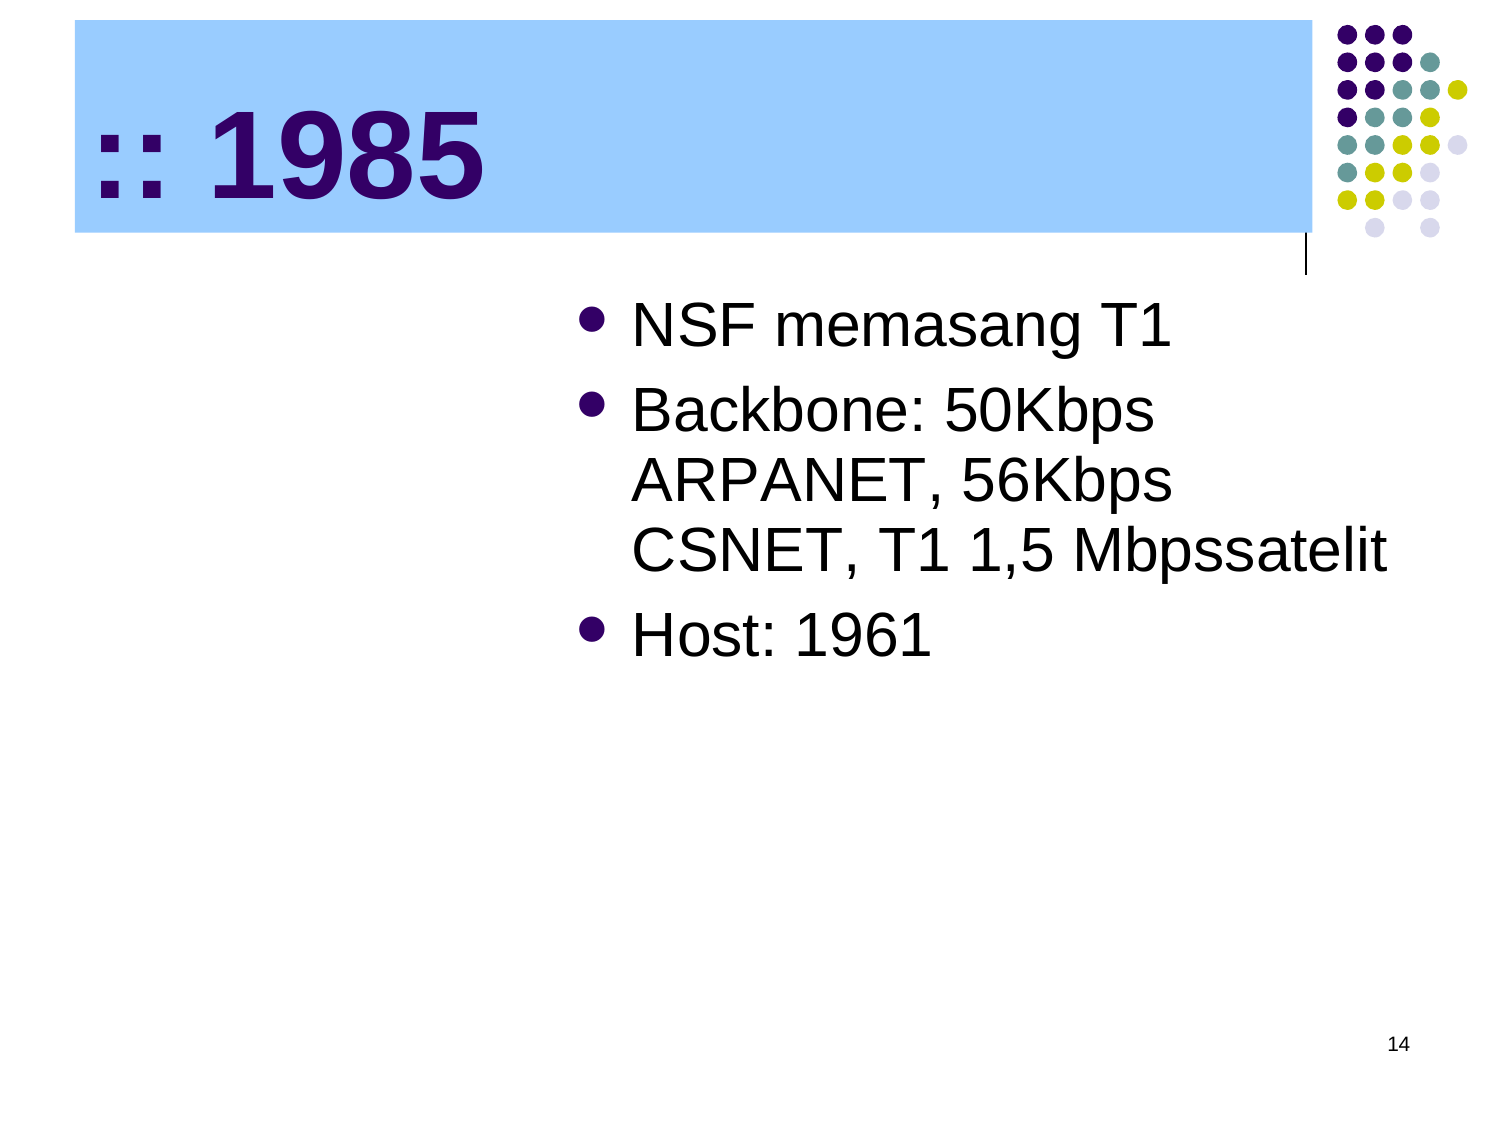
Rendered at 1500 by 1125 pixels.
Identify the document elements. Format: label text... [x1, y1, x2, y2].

list NSF memasang T1 Backbone: 50Kbps ARPANET, 56Kbps CSNET, T1 1,5 Mbpssatelit Host: 1961 [560, 282, 1425, 1006]
title :: 1985 [74, 20, 1313, 233]
